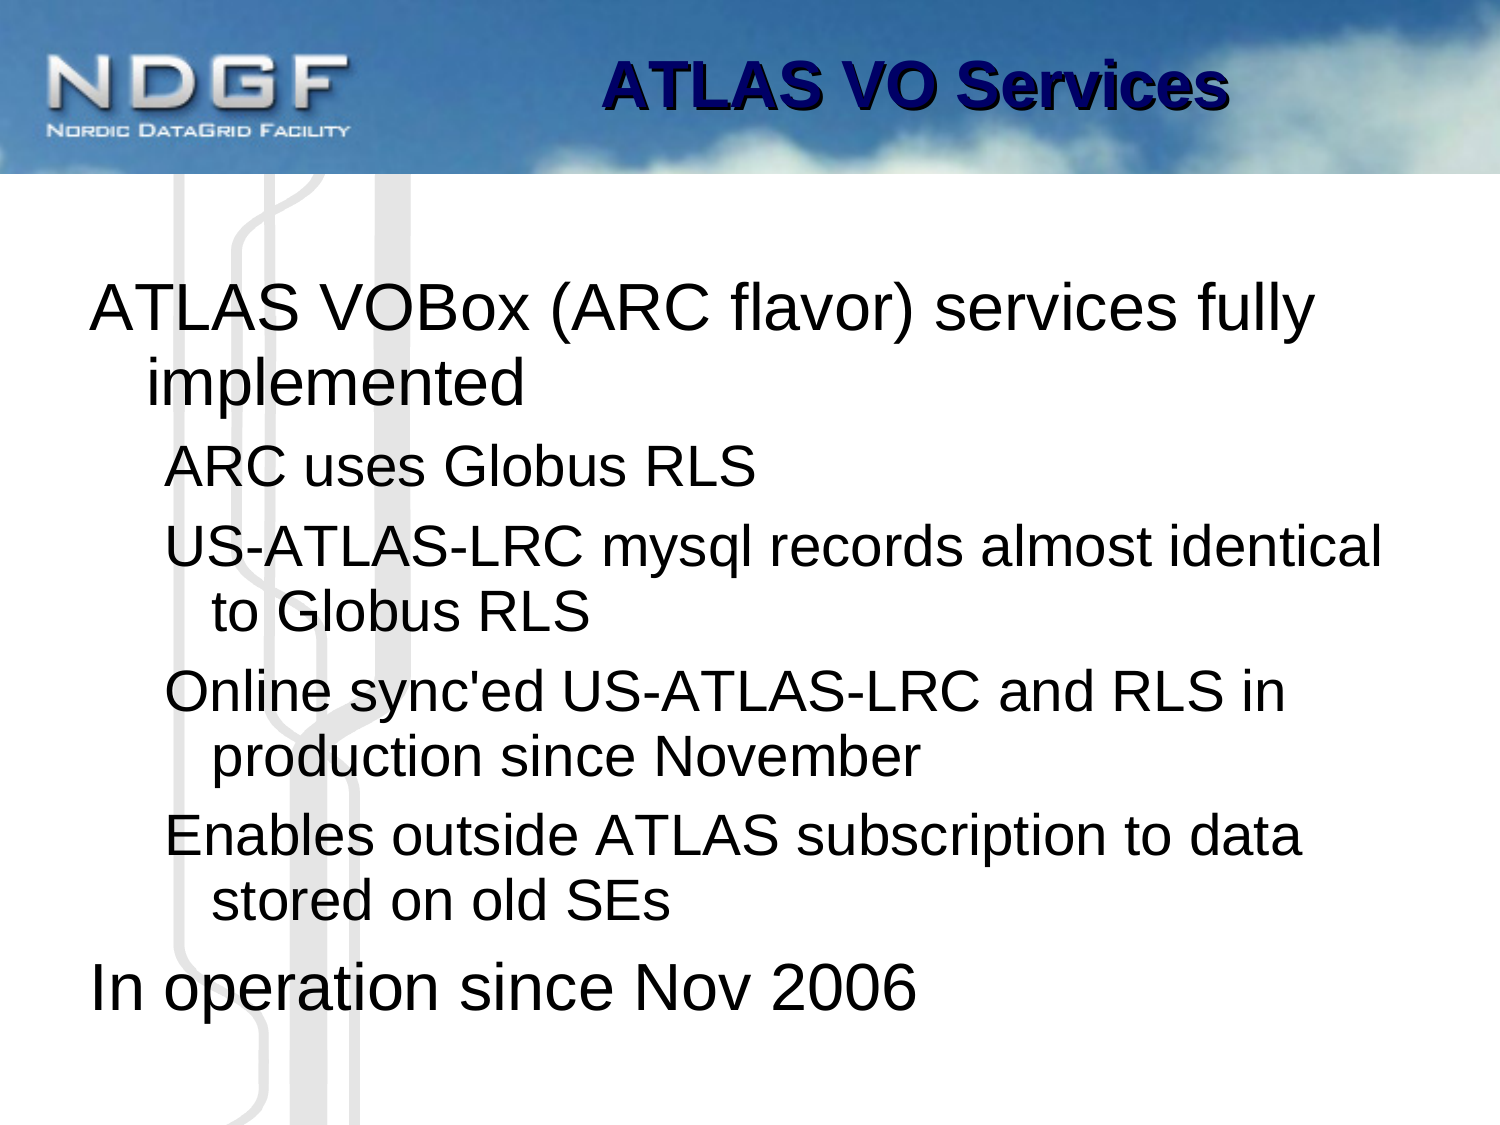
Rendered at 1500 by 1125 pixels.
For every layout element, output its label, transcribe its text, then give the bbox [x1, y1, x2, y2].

list ATLAS VOBox (ARC flavor) services fully implemented ARC uses Globus RLS US-ATLAS-LRC mysql records almost identical to Globus RLS Online sync'ed US-ATLAS-LRC and RLS in production since November Enables outside ATLAS subscription to data stored on old SEs In operation since Nov 2006 [75, 262, 1426, 1061]
title ATLAS VO Services [372, 19, 1459, 149]
picture [0, 0, 1500, 1125]
